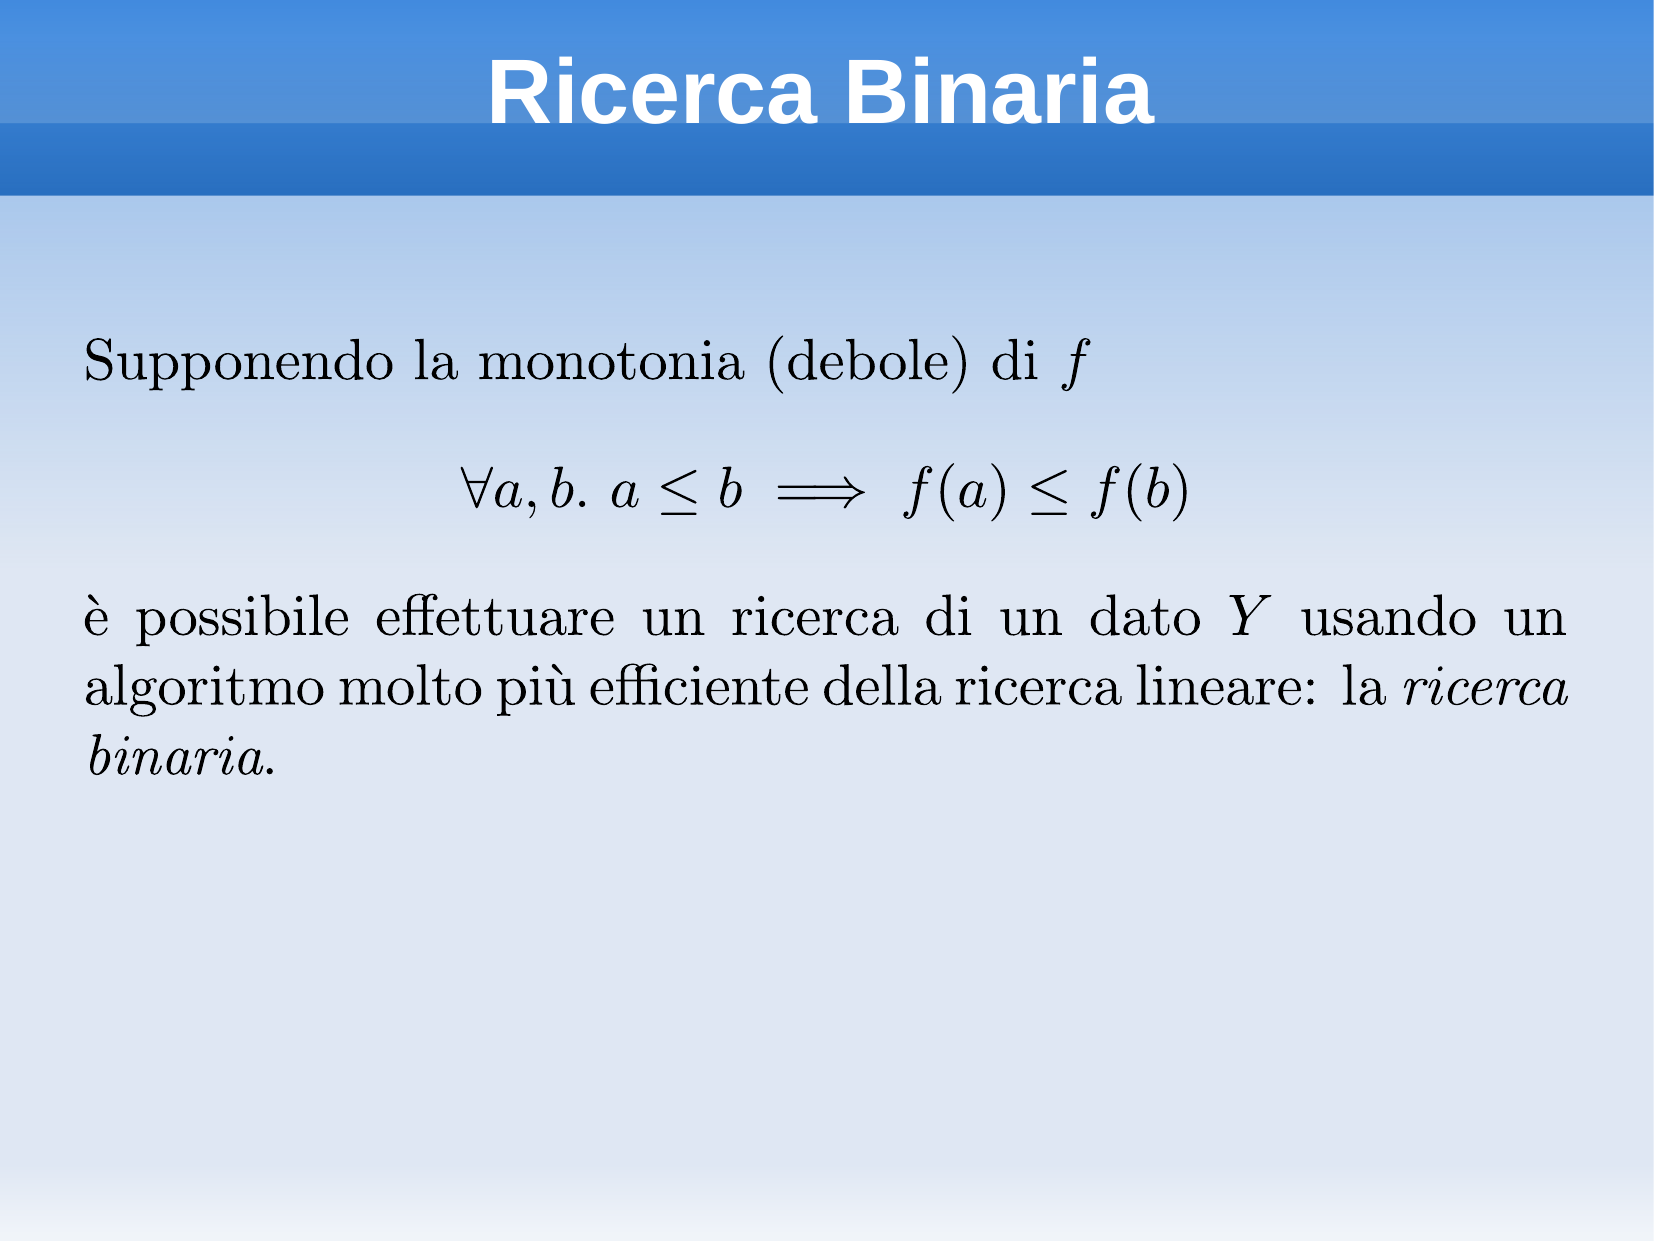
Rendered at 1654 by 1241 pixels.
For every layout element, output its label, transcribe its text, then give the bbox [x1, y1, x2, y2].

title Ricerca Binaria [76, 0, 1565, 196]
text_box [81, 335, 1571, 776]
picture [0, 0, 1654, 1241]
